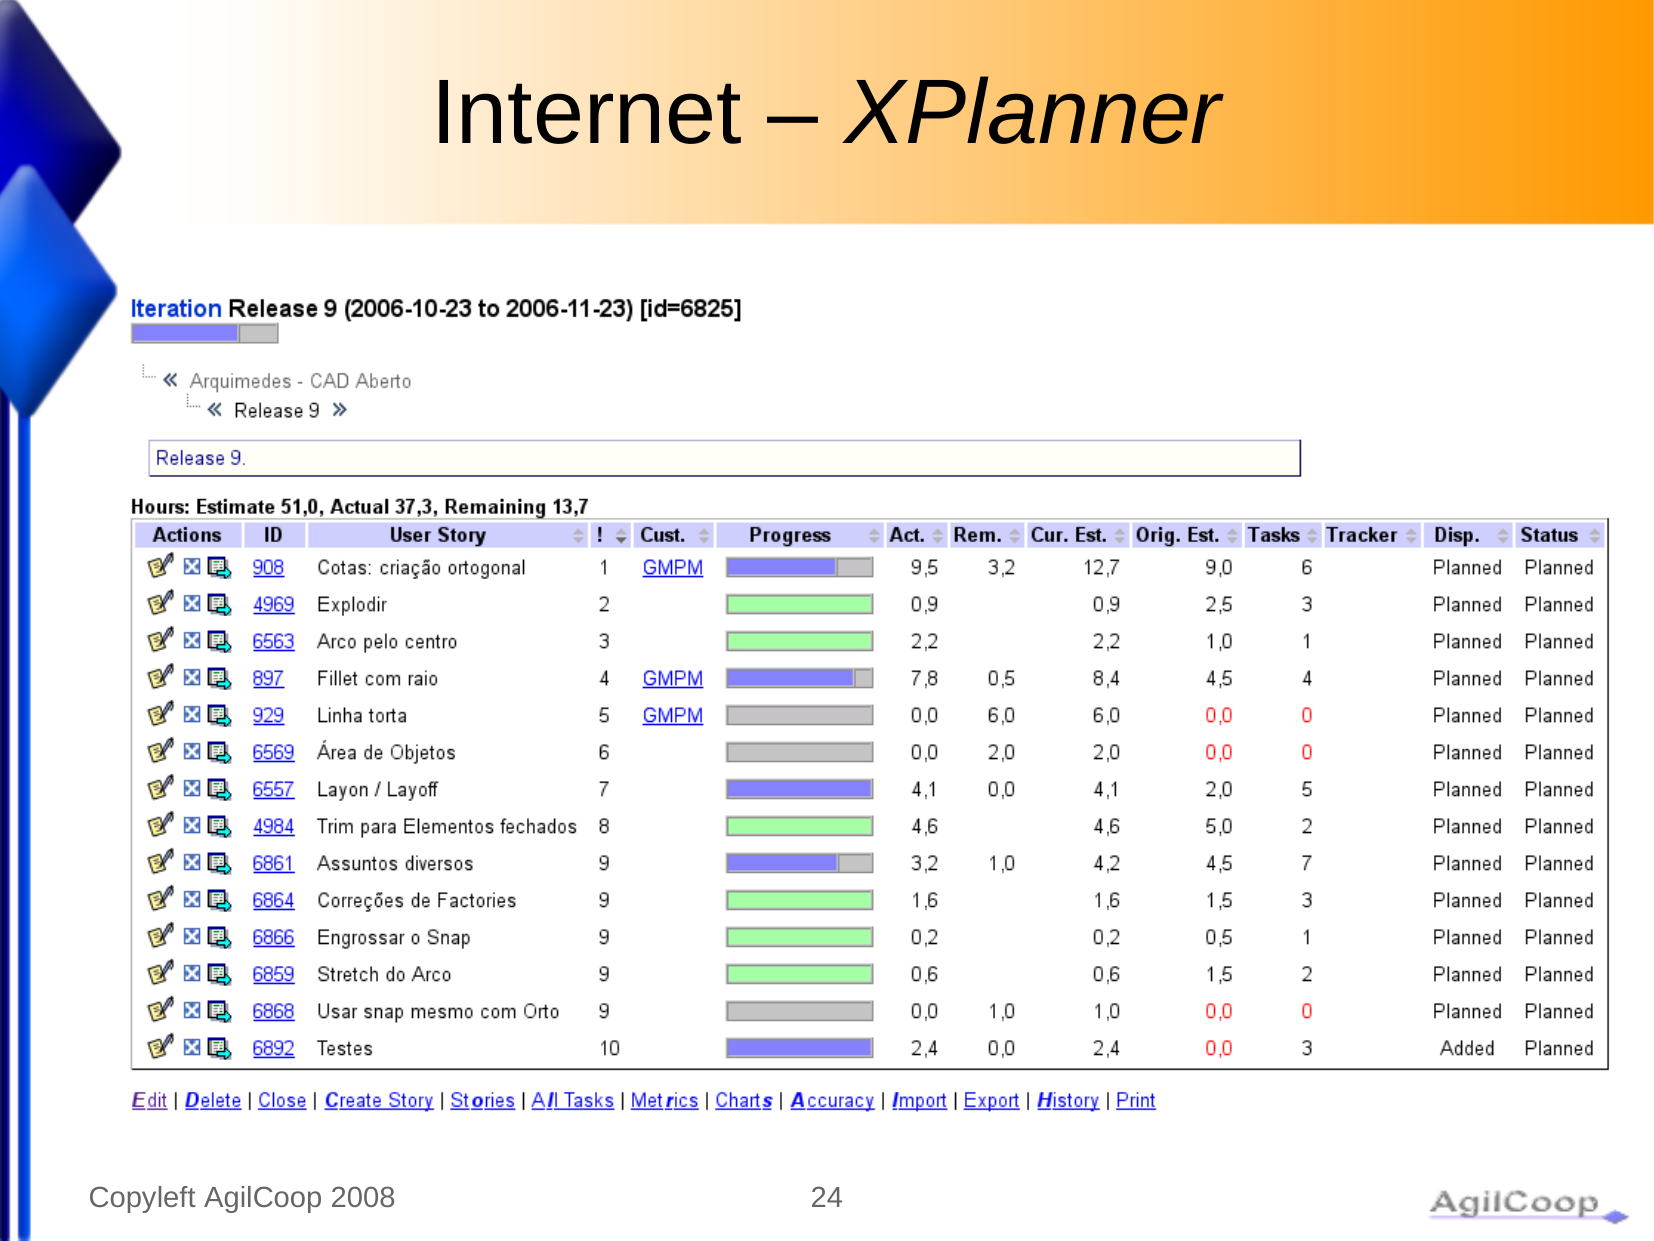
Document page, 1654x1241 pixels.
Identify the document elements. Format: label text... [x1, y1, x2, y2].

title Internet – XPlanner [82, 8, 1571, 216]
picture [0, 0, 1654, 1241]
